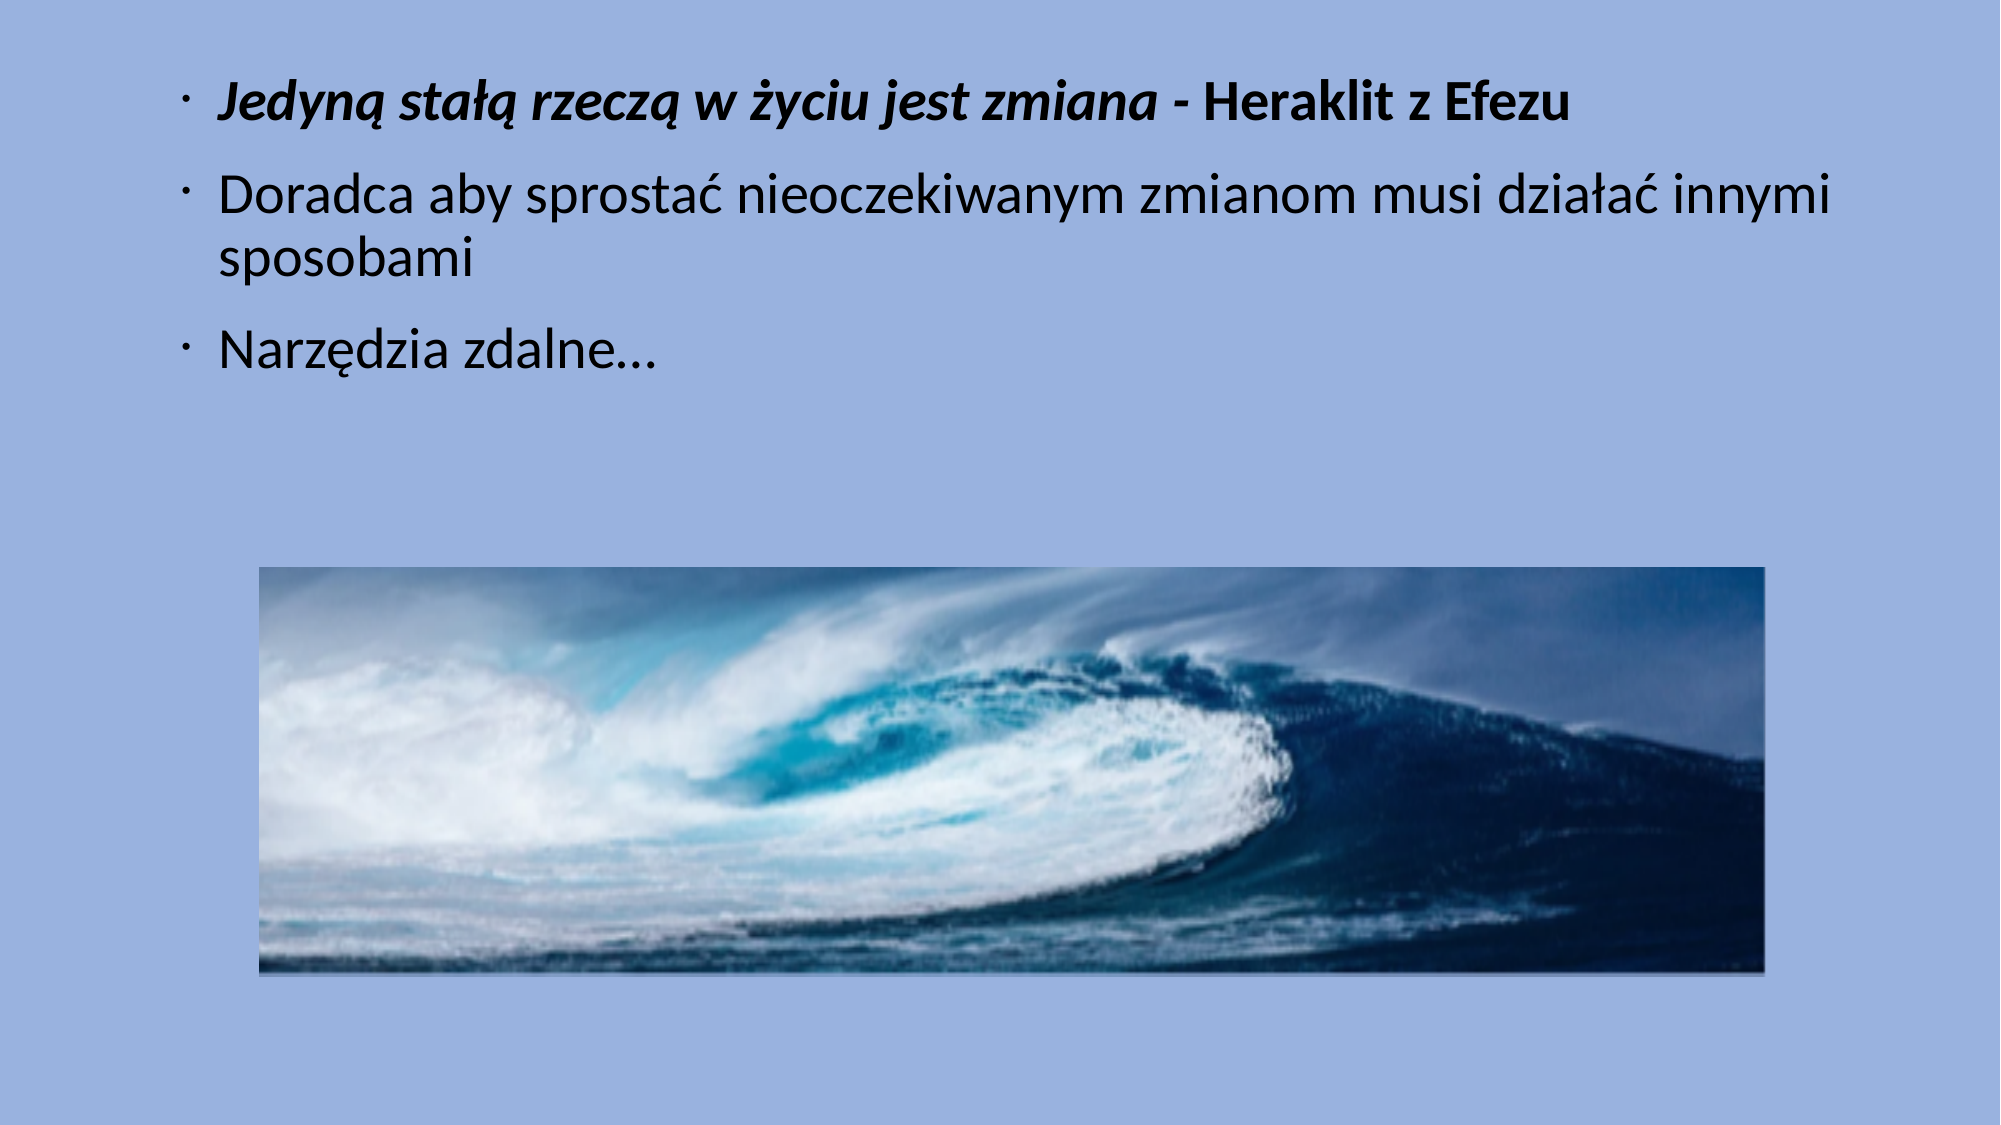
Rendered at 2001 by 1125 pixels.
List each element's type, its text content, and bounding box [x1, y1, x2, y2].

list Jedyną stałą rzeczą w życiu jest zmiana - Heraklit z Efezu Doradca aby sprostać nieoczekiwanym zmianom musi działać innymi sposobami Narzędzia zdalne… [166, 62, 1892, 777]
picture [259, 567, 1767, 977]
